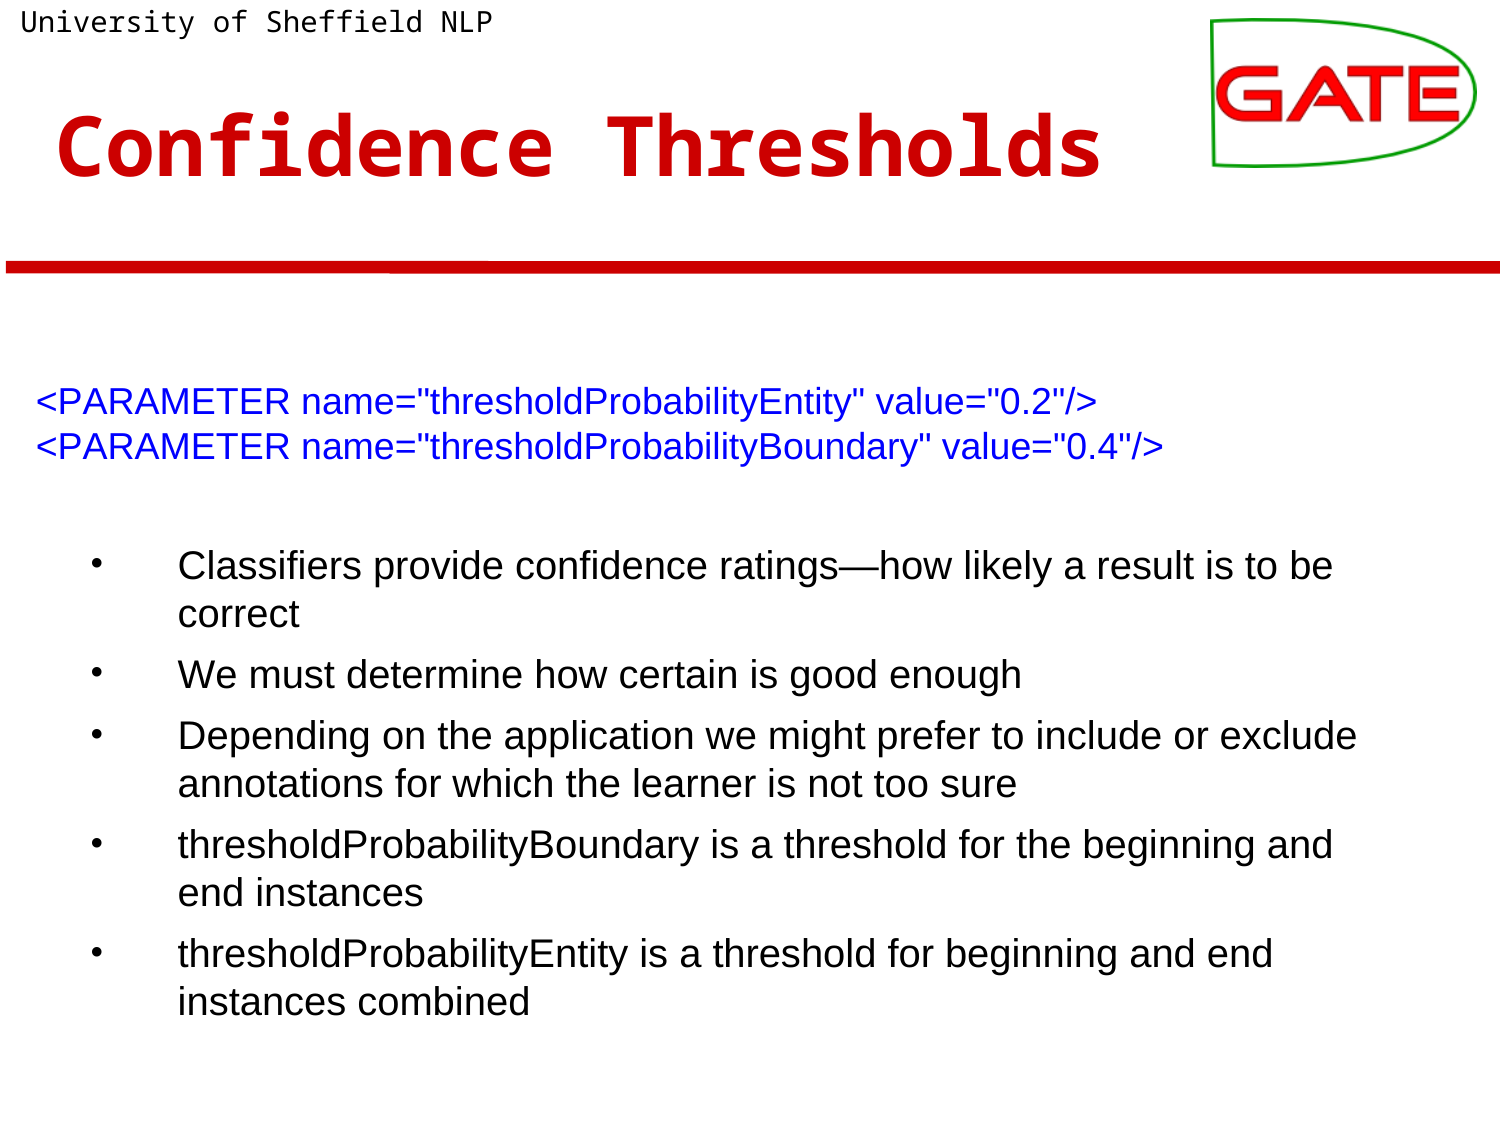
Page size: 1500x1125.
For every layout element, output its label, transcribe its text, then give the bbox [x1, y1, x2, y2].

text_box <PARAMETER name="thresholdProbabilityEntity" value="0.2"/> <PARAMETER name="thresholdProbabilityBoundary" value="0.4"/> [0, 324, 1500, 565]
title Confidence Thresholds [41, 37, 1391, 254]
list Classifiers provide confidence ratings—how likely a result is to be correct We must determine how certain is good enough Depending on the application we might prefer to include or exclude annotations for which the learner is not too sure thresholdProbabilityBoundary is a threshold for the beginning and end instances thresholdProbabilityEntity is a threshold for beginning and end instances combined [75, 565, 1425, 1034]
picture [1210, 18, 1477, 168]
